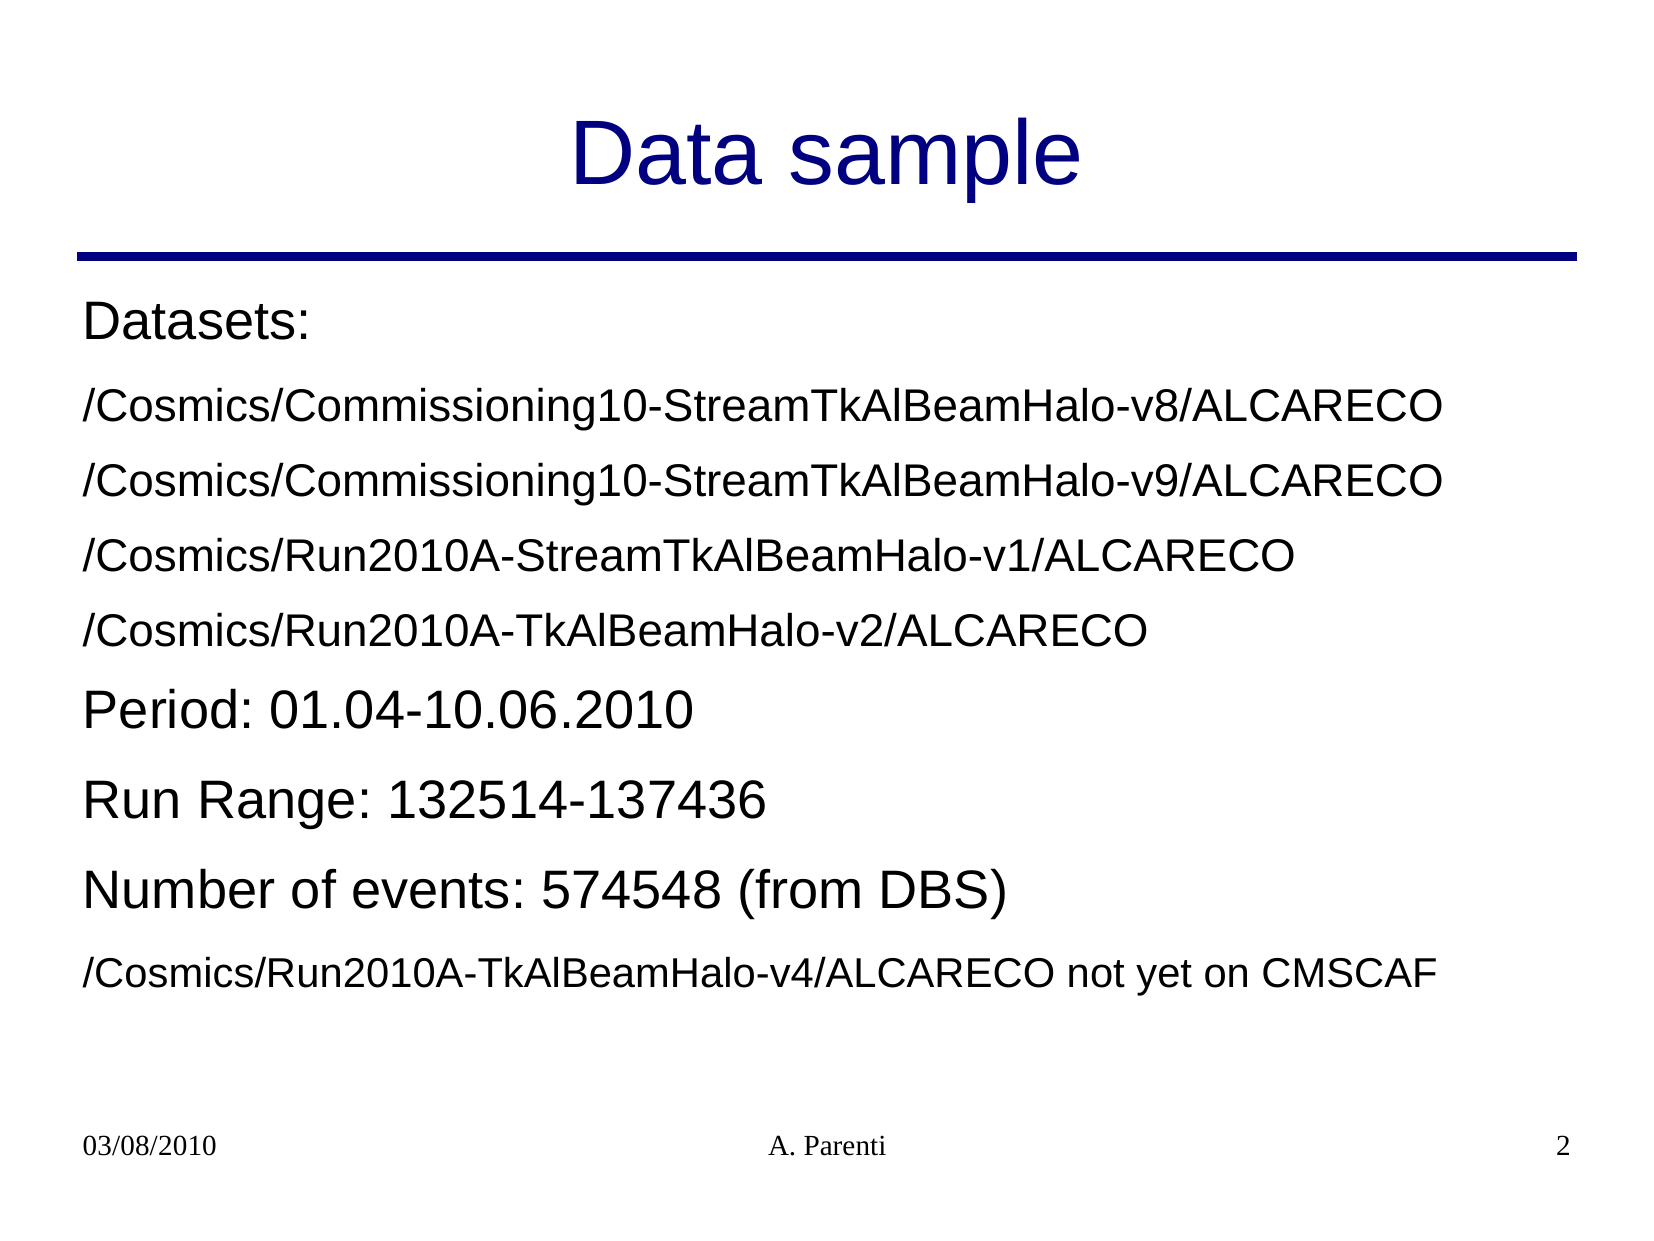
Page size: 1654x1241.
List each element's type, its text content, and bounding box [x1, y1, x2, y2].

list Datasets: /Cosmics/Commissioning10-StreamTkAlBeamHalo-v8/ALCARECO /Cosmics/Commissioning10-StreamTkAlBeamHalo-v9/ALCARECO /Cosmics/Run2010A-StreamTkAlBeamHalo-v1/ALCARECO /Cosmics/Run2010A-TkAlBeamHalo-v2/ALCARECO Period: 01.04-10.06.2010 Run Range: 132514-137436 Number of events: 574548 (from DBS) /Cosmics/Run2010A-TkAlBeamHalo-v4/ALCARECO not yet on CMSCAF [82, 290, 1571, 1109]
title Data sample [82, 49, 1571, 257]
